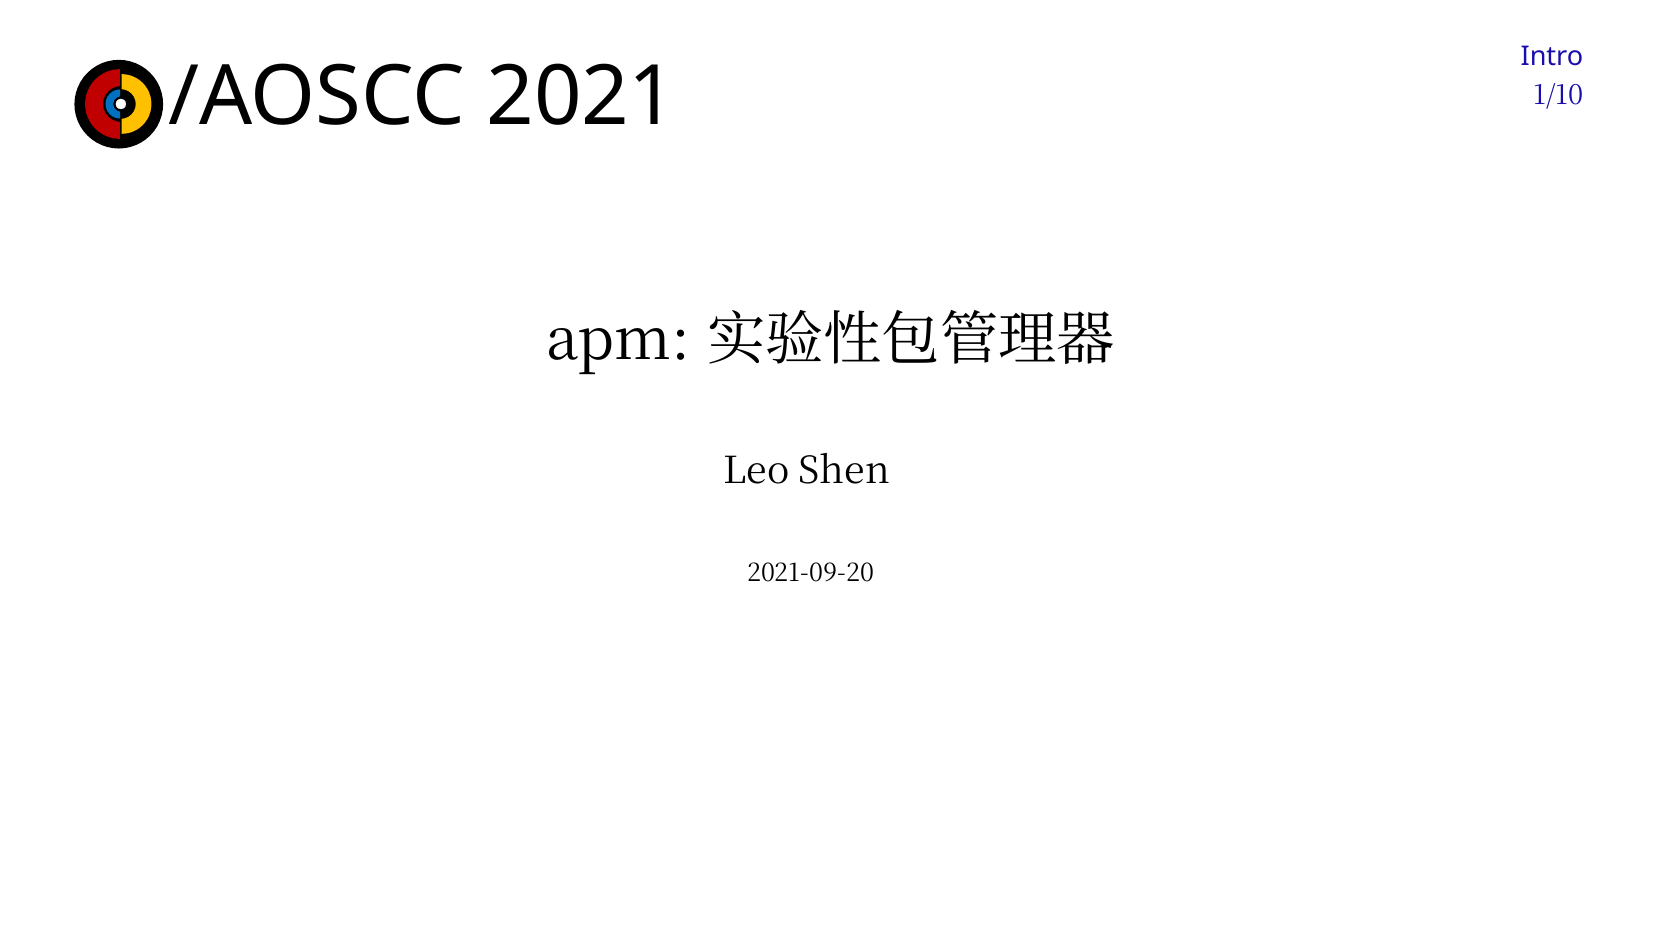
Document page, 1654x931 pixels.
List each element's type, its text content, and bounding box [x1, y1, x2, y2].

text_box Leo Shen [708, 433, 916, 502]
text_box /AOSCC 2021 [153, 28, 697, 163]
text_box apm:实验性包管理器 [531, 285, 1152, 384]
text_box Intro <number>/10 [1505, 29, 1625, 200]
picture [71, 57, 153, 151]
text_box 2021-09-20 [732, 545, 892, 597]
